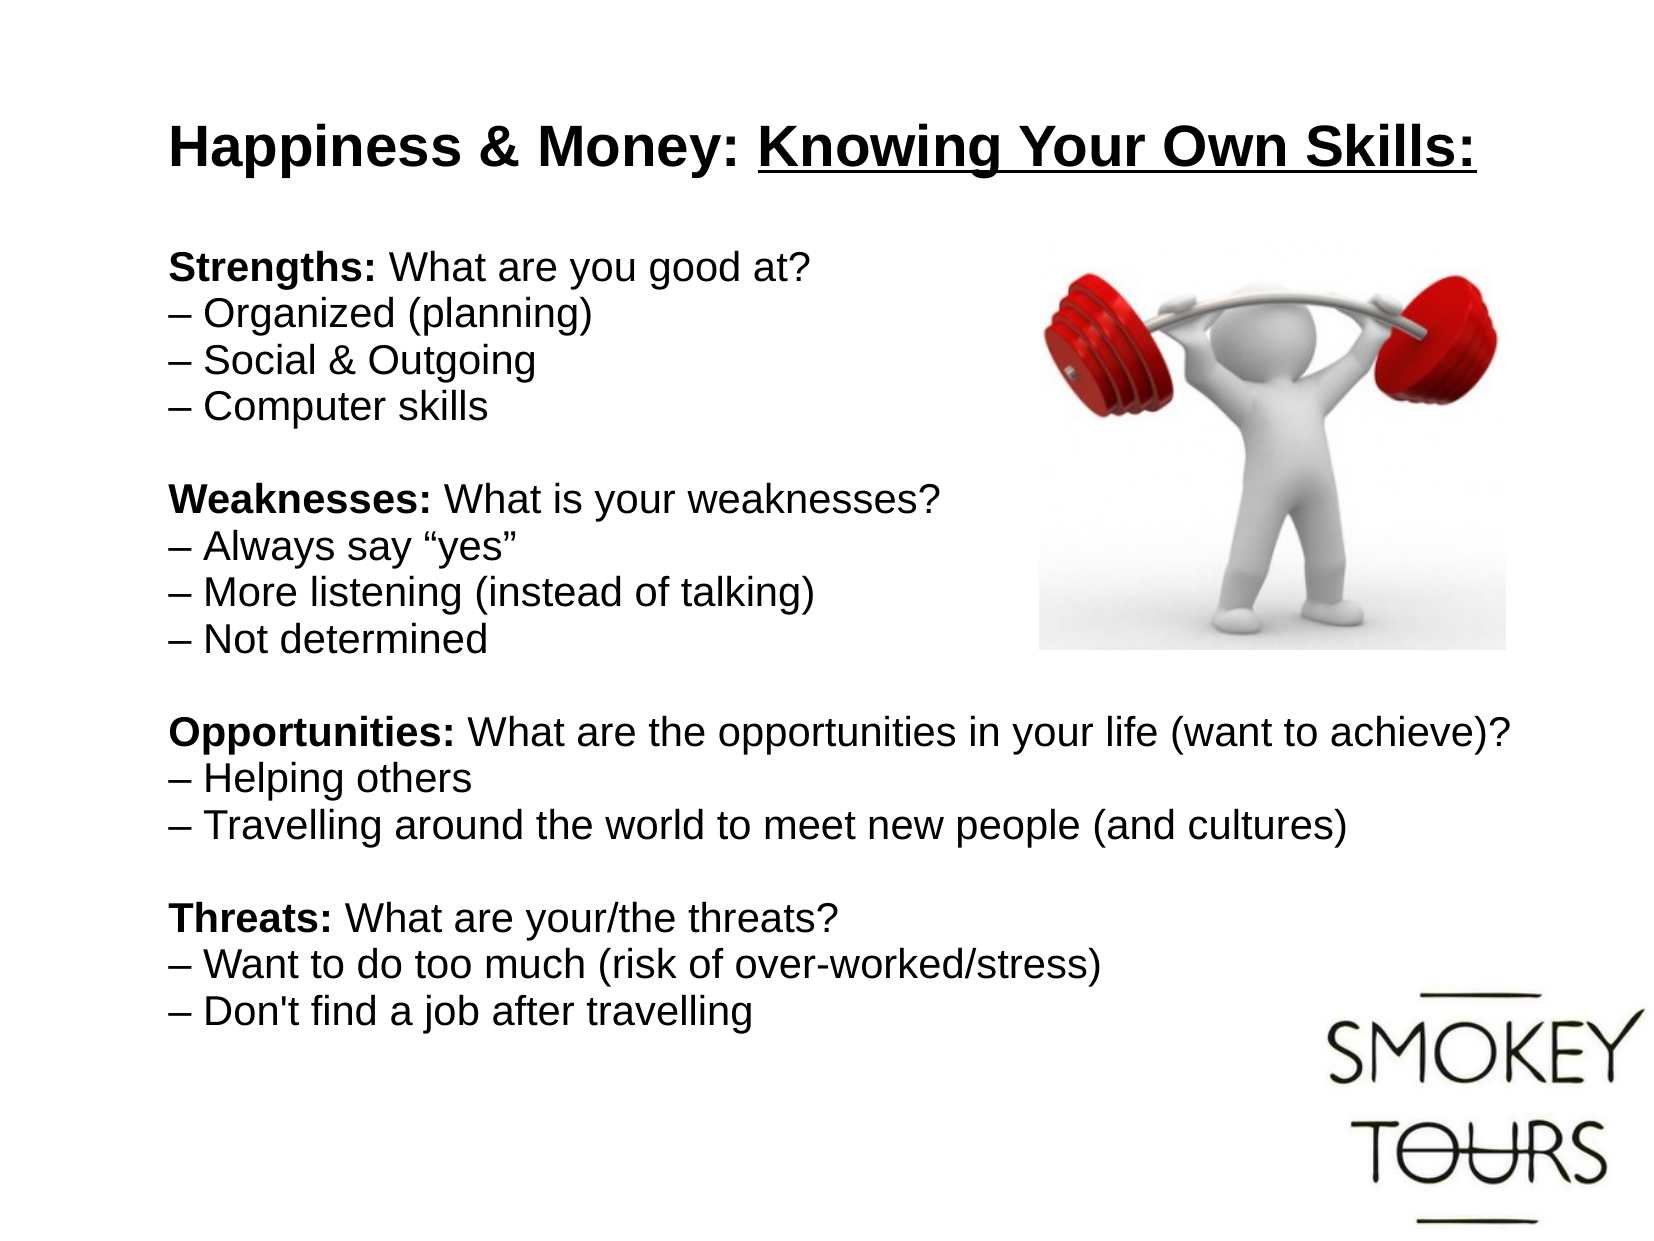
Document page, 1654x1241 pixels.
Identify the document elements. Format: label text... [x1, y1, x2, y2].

picture [1039, 238, 1506, 650]
text_box Happiness & Money: Knowing Your Own Skills: Strengths: What are you good at? – Organized (planning) – Social & Outgoing – Computer skills Weaknesses: What is your weaknesses? – Always say “yes” – More listening (instead of talking) – Not determined Opportunities: What are the opportunities in your life (want to achieve)? – Helping others – Travelling around the world to meet new people (and cultures) Threats: What are your/the threats? – Want to do too much (risk of over-worked/stress) – Don't find a job after travelling [153, 106, 1607, 1152]
picture [1322, 968, 1654, 1241]
